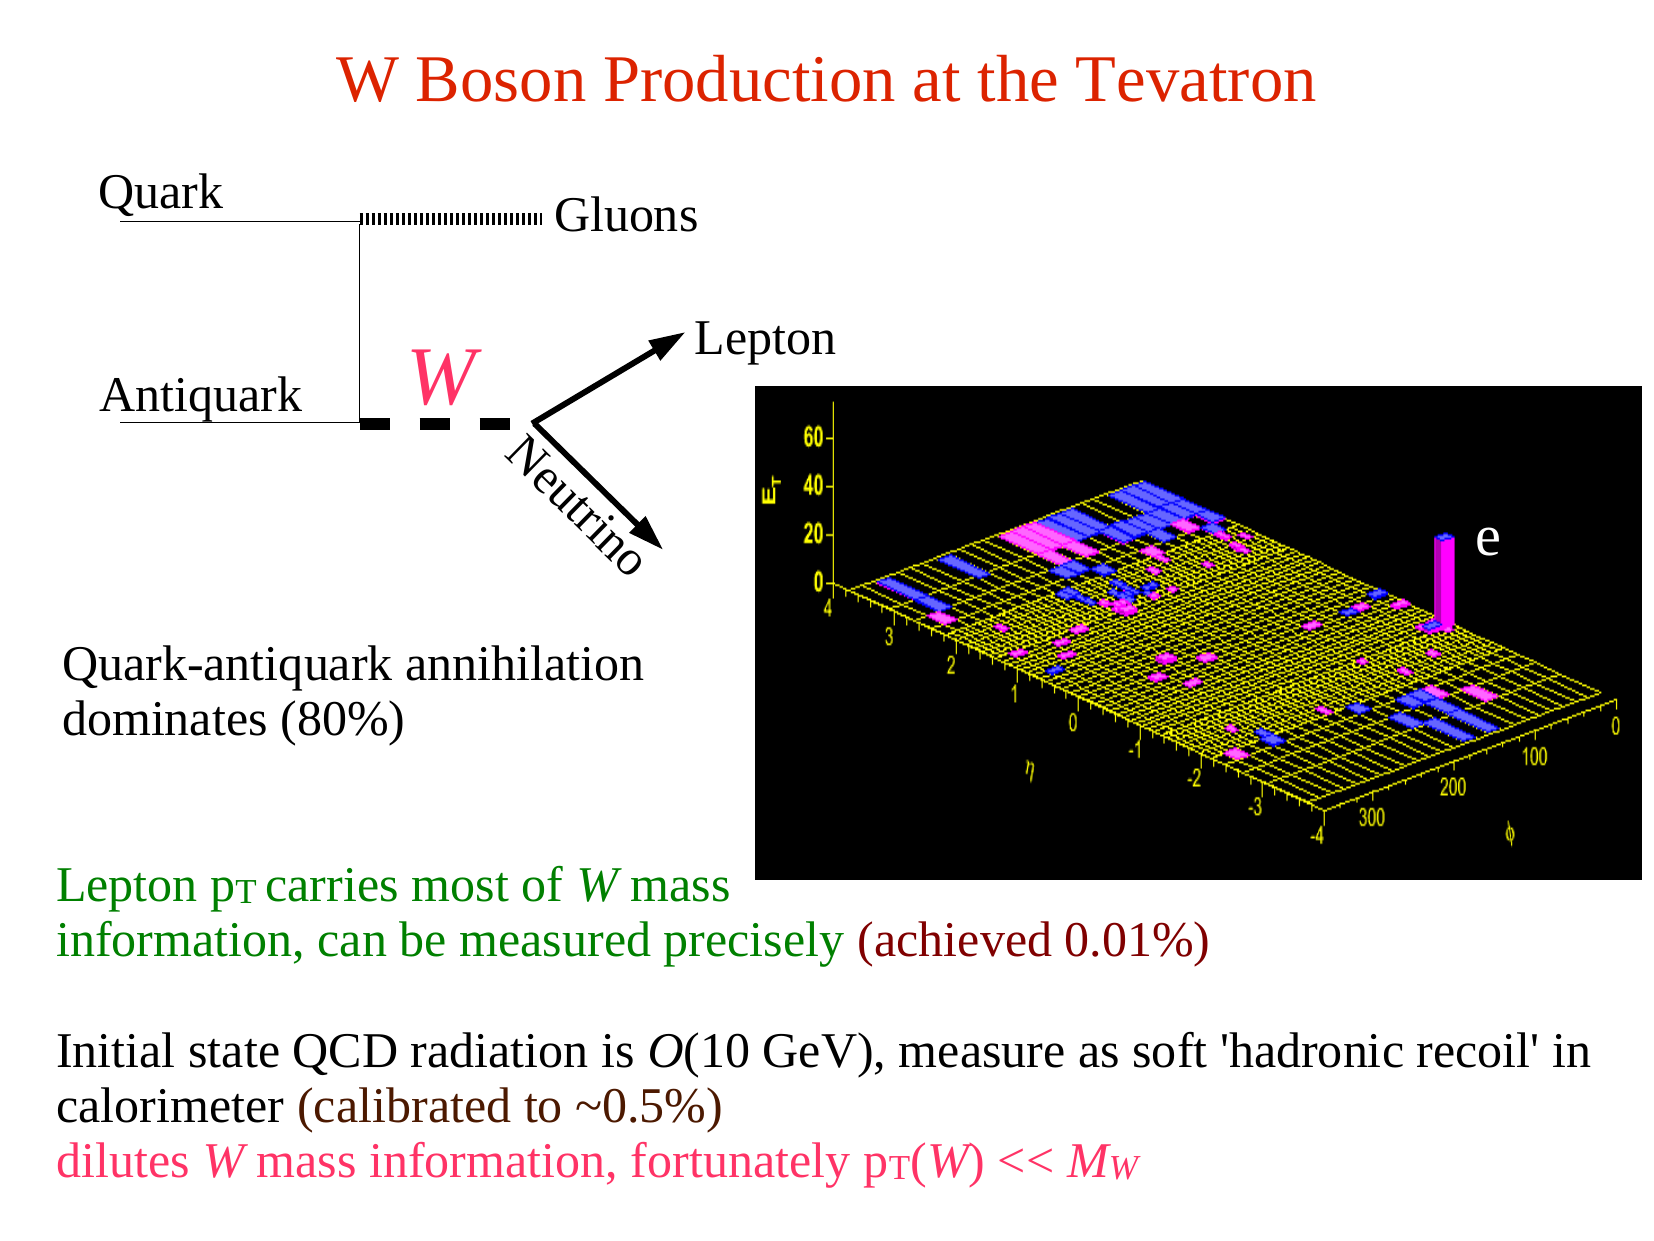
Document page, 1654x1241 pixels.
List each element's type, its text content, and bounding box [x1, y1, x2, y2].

text_box Lepton [694, 310, 837, 366]
text_box Antiquark [99, 366, 303, 422]
text_box W [406, 330, 503, 431]
title W Boson Production at the Tevatron [121, 2, 1534, 156]
text_box Quark [98, 163, 224, 219]
picture [755, 386, 1642, 880]
text_box Lepton pT carries most of W mass information, can be measured precisely (achieved 0.01%) Initial state QCD radiation is O(10 GeV), measure as soft 'hadronic recoil' in calorimeter (calibrated to ~0.5%) dilutes W mass information, fortunately pT(W) << MW [56, 856, 1590, 1239]
text_box Quark-antiquark annihilation dominates (80%) [62, 635, 645, 756]
text_box Gluons [554, 187, 699, 243]
text_box e [1475, 503, 1502, 574]
